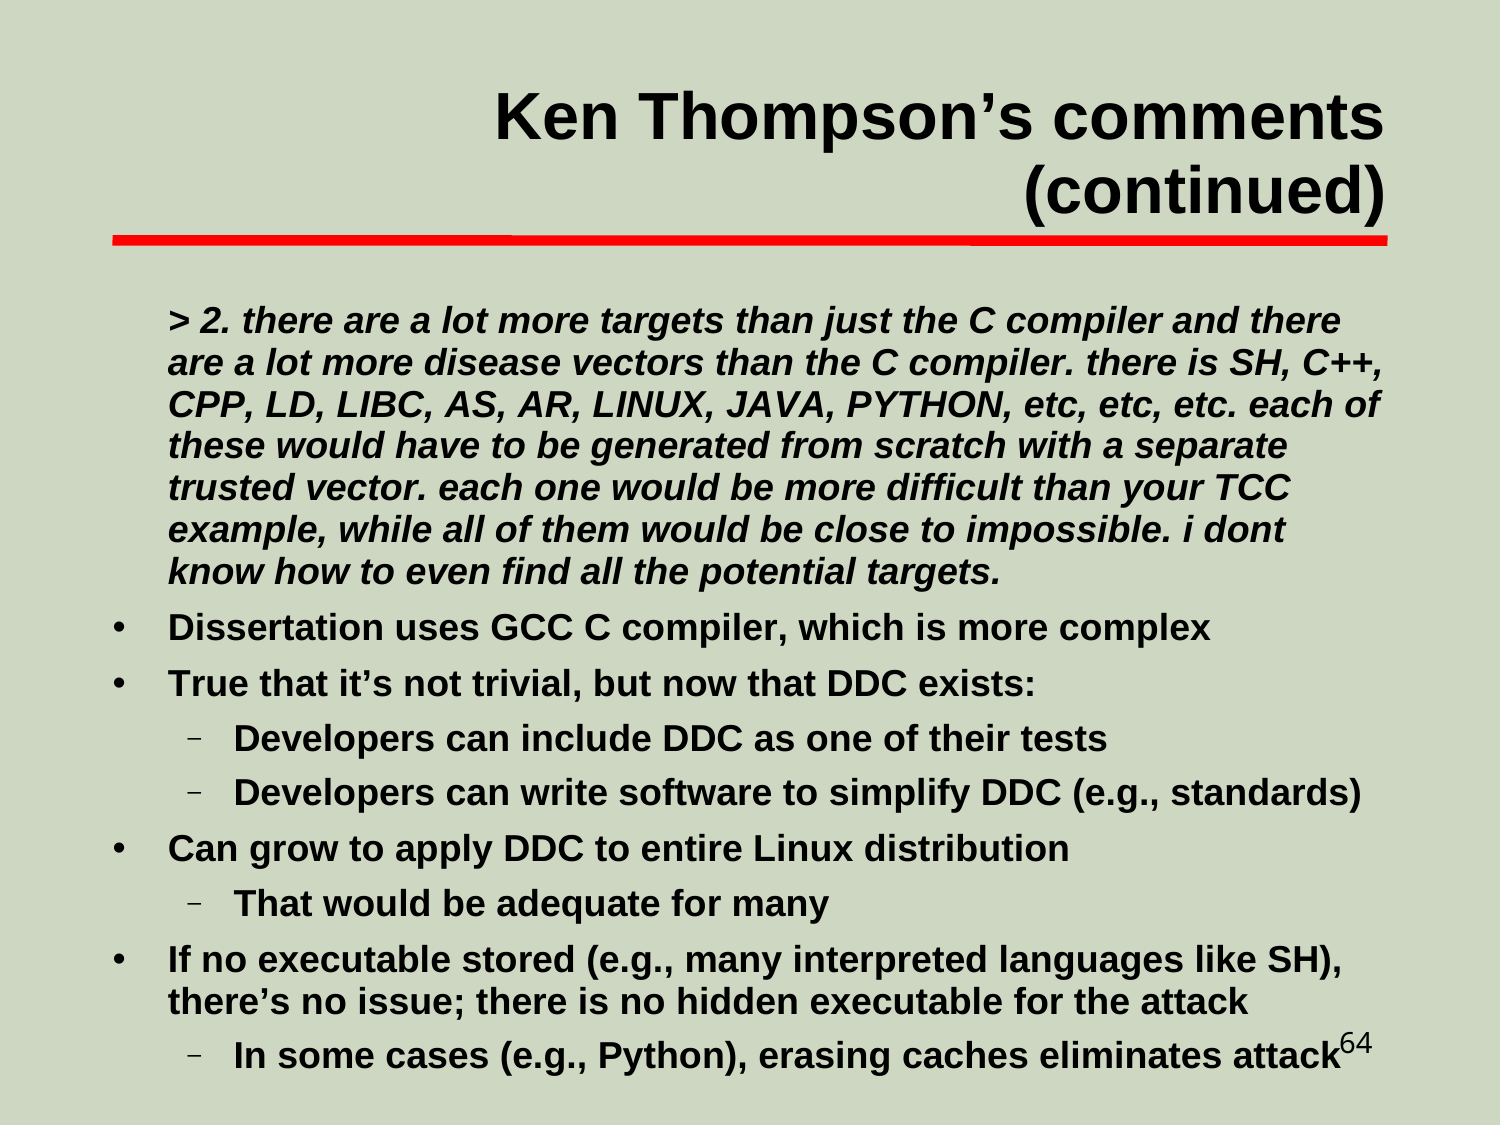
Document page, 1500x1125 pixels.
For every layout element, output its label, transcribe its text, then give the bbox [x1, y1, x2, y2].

title Ken Thompson’s comments (continued) [124, 80, 1387, 229]
list > 2. there are a lot more targets than just the C compiler and there are a lot more disease vectors than the C compiler. there is SH, C++, CPP, LD, LIBC, AS, AR, LINUX, JAVA, PYTHON, etc, etc, etc. each of these would have to be generated from scratch with a separate trusted vector. each one would be more difficult than your TCC example, while all of them would be close to impossible. i dont know how to even find all the potential targets. Dissertation uses GCC C compiler, which is more complex True that it’s not trivial, but now that DDC exists: Developers can include DDC as one of their tests Developers can write software to simplify DDC (e.g., standards) Can grow to apply DDC to entire Linux distribution That would be adequate for many If no executable stored (e.g., many interpreted languages like SH), there’s no issue; there is no hidden executable for the attack In some cases (e.g., Python), erasing caches eliminates attack [112, 299, 1387, 1099]
